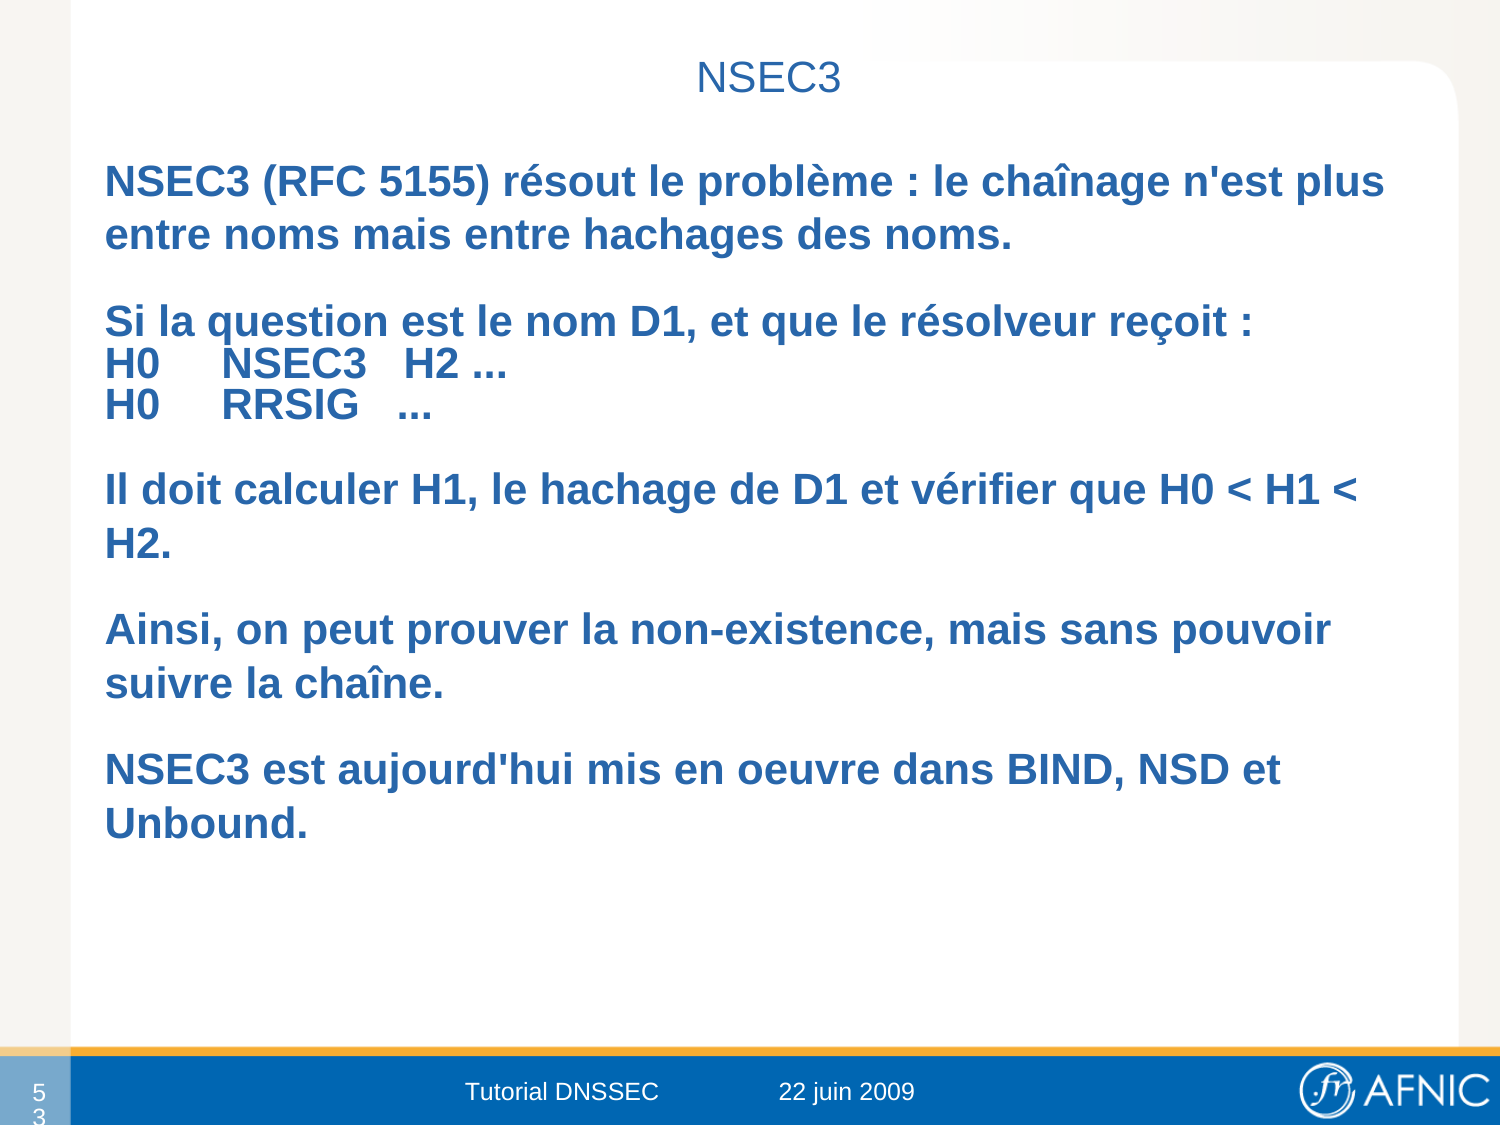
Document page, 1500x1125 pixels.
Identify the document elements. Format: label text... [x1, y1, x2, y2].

title NSEC3 [112, 12, 1426, 138]
picture [0, 0, 1500, 1125]
list NSEC3 (RFC 5155) résout le problème : le chaînage n'est plus entre noms mais entre hachages des noms. Si la question est le nom D1, et que le résolveur reçoit : H0 NSEC3 H2 ... H0 RRSIG ... Il doit calculer H1, le hachage de D1 et vérifier que H0 < H1 < H2. Ainsi, on peut prouver la non-existence, mais sans pouvoir suivre la chaîne. NSEC3 est aujourd'hui mis en oeuvre dans BIND, NSD et Unbound. [104, 147, 1418, 1020]
